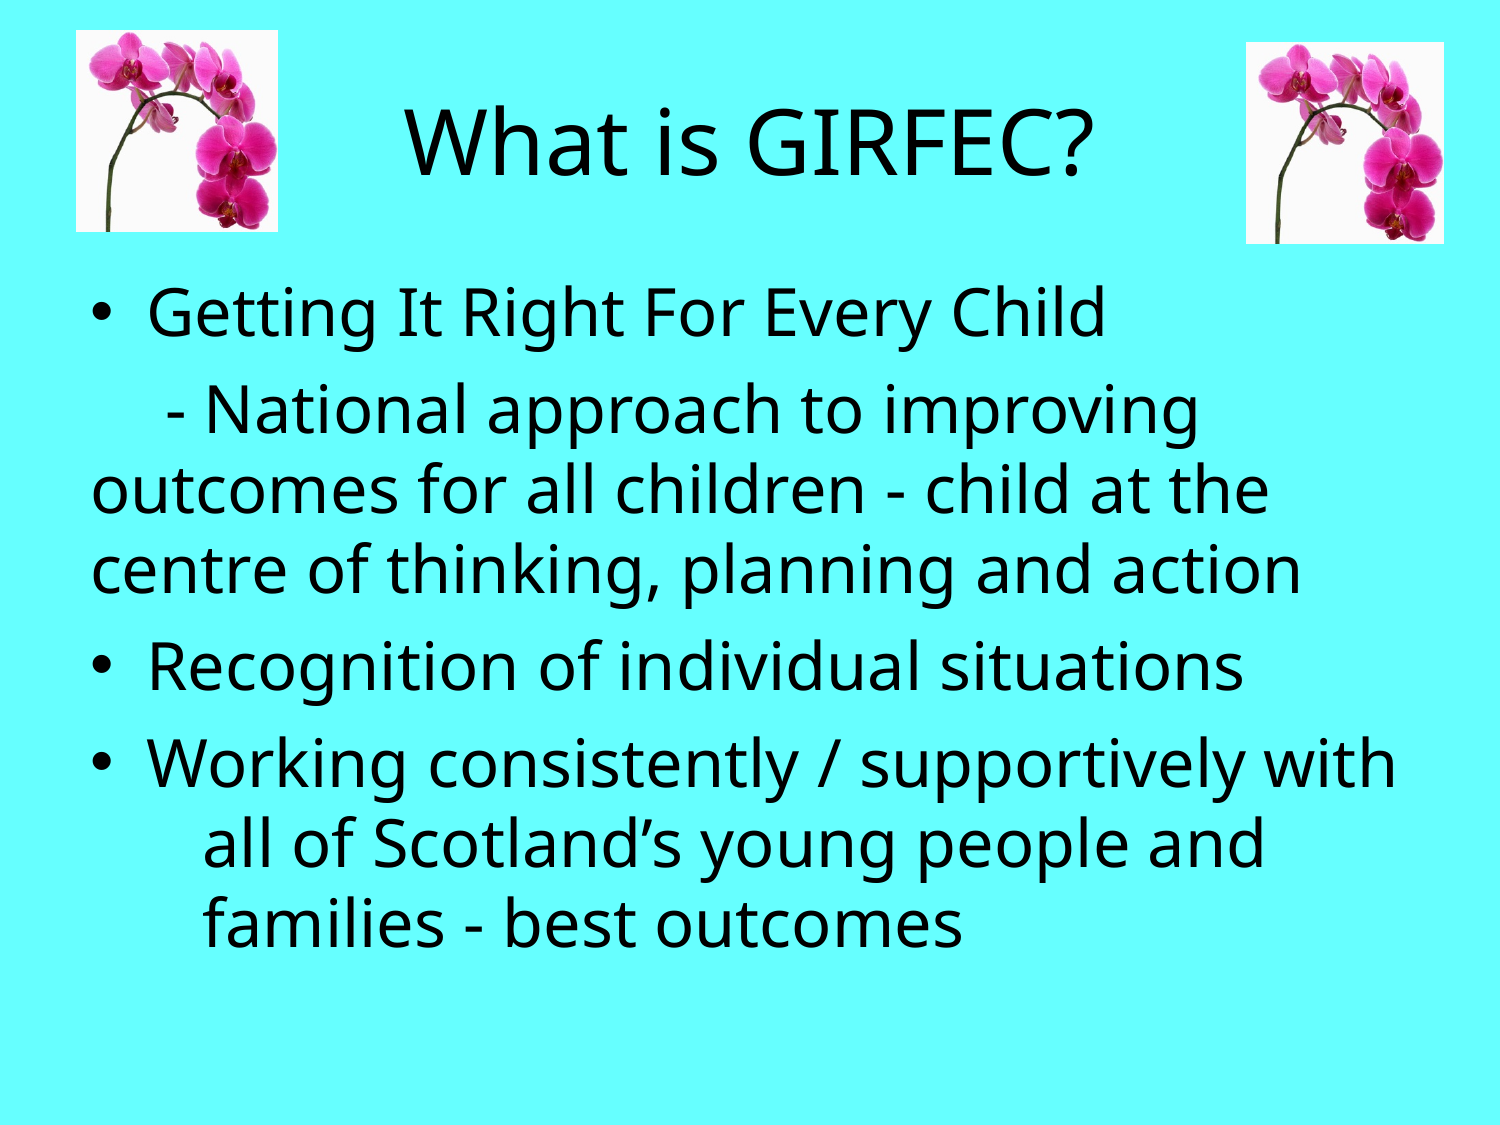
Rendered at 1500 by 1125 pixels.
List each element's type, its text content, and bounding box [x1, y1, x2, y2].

title What is GIRFEC? [75, 45, 1246, 233]
list Getting It Right For Every Child - National approach to improving outcomes for all children - child at the centre of thinking, planning and action Recognition of individual situations Working consistently / supportively with all of Scotland’s young people and families - best outcomes [75, 262, 1426, 1059]
picture [76, 30, 278, 232]
picture [1246, 42, 1444, 244]
